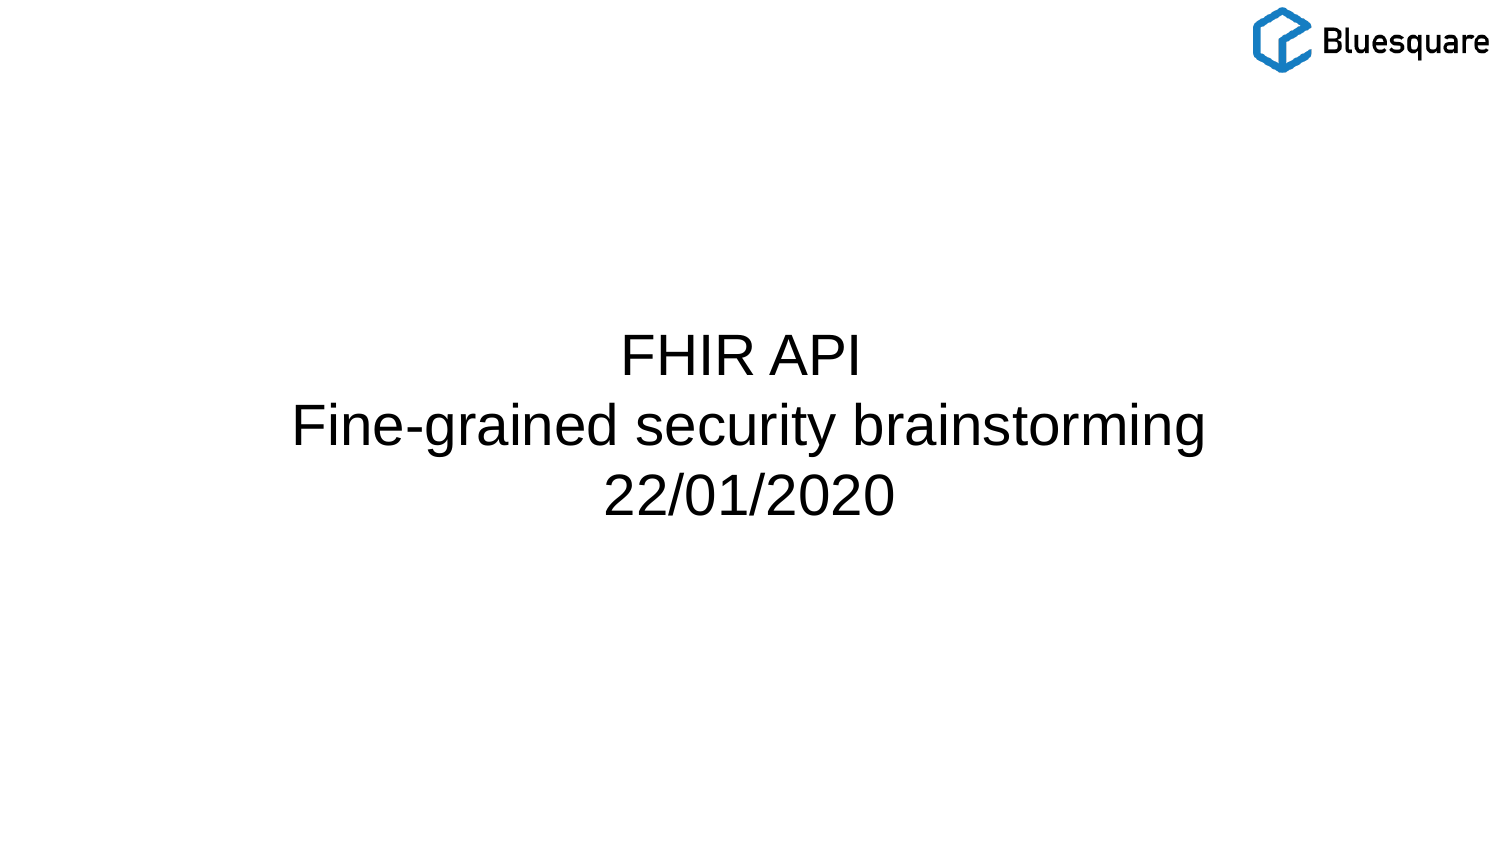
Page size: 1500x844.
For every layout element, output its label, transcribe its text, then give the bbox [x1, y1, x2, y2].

picture [1253, 7, 1489, 73]
title FHIR API Fine-grained security brainstorming 22/01/2020 [51, 352, 1449, 491]
